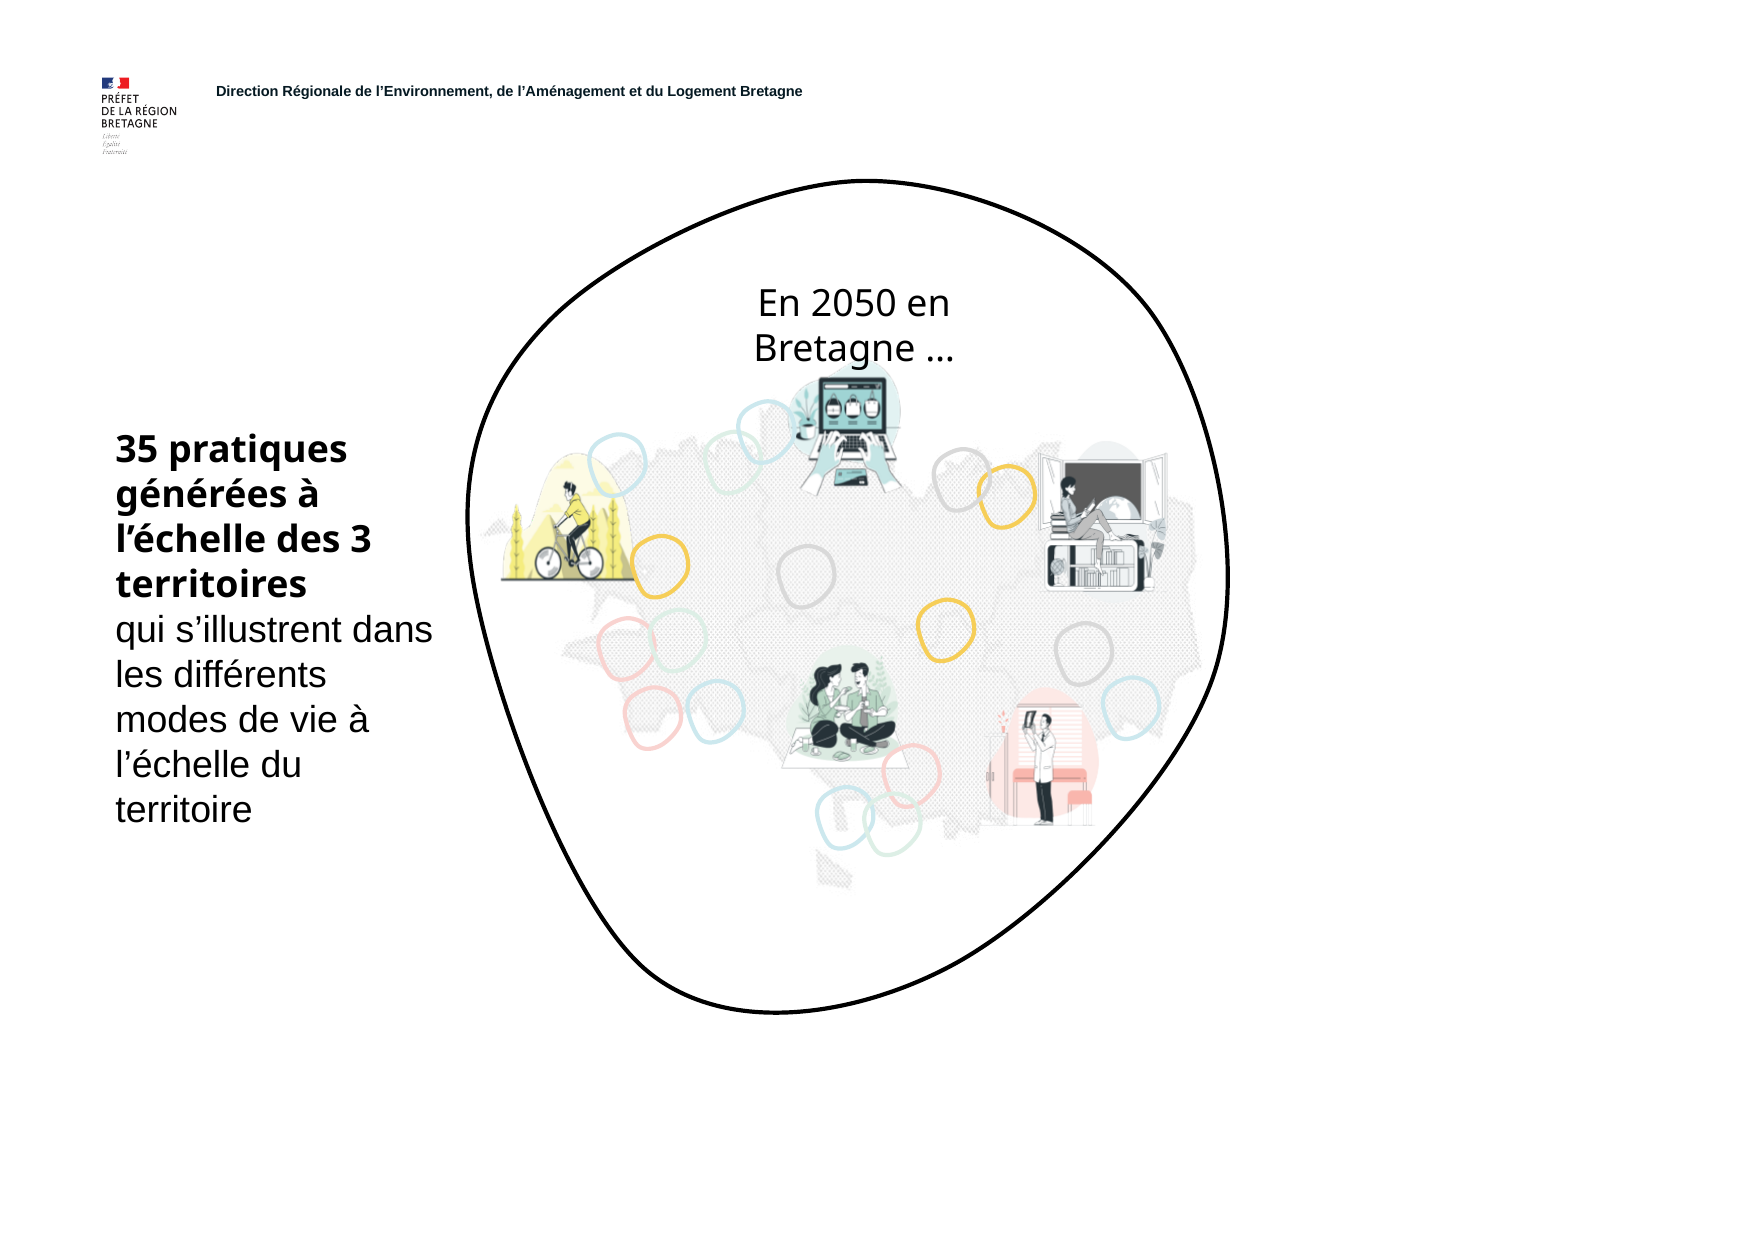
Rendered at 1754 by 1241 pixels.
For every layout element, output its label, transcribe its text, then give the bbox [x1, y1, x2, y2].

text_box 35 pratiques générées à l’échelle des 3 territoires qui s’illustrent dans les différents modes de vie à l’échelle du territoire [101, 417, 463, 837]
picture [476, 612, 1209, 1087]
picture [968, 193, 1209, 431]
picture [476, 193, 1209, 1010]
picture [476, 193, 773, 434]
text_box Direction Régionale de l’Environnement, de l’Aménagement et du Logement Bretagne [201, 73, 819, 107]
picture [92, 66, 186, 165]
text_box En 2050 en Bretagne … [664, 271, 1045, 376]
